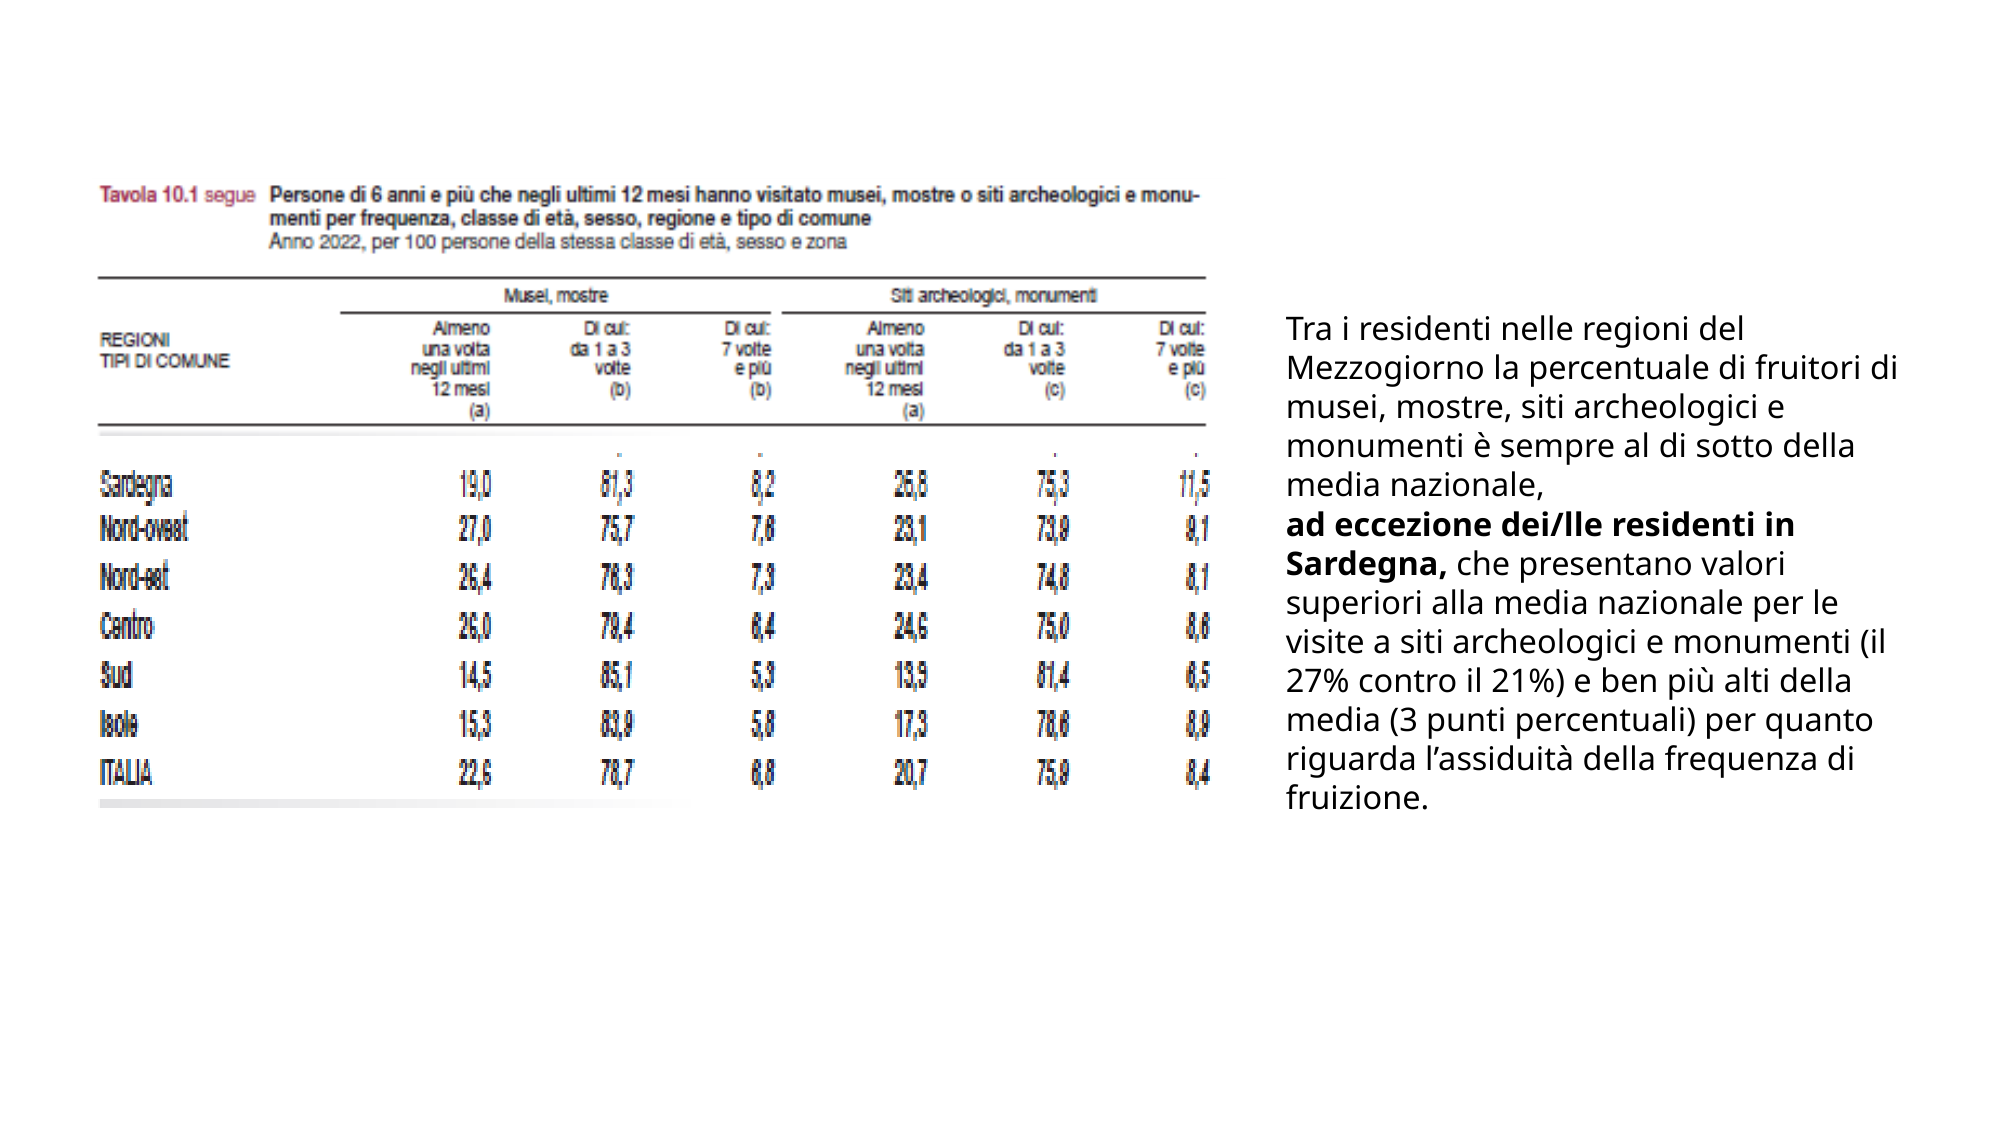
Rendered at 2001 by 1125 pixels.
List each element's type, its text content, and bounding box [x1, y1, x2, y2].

picture [92, 453, 1226, 808]
list Tra i residenti nelle regioni del Mezzogiorno la percentuale di fruitori di musei, mostre, siti archeologici e monumenti è sempre al di sotto della media nazionale, ad eccezione dei/lle residenti in Sardegna, che presentano valori superiori alla media nazionale per le visite a siti archeologici e monumenti (il 27% contro il 21%) e ben più alti della media (3 punti percentuali) per quanto riguarda l’assiduità della frequenza di fruizione. [1270, 300, 1942, 825]
picture [92, 177, 1226, 436]
